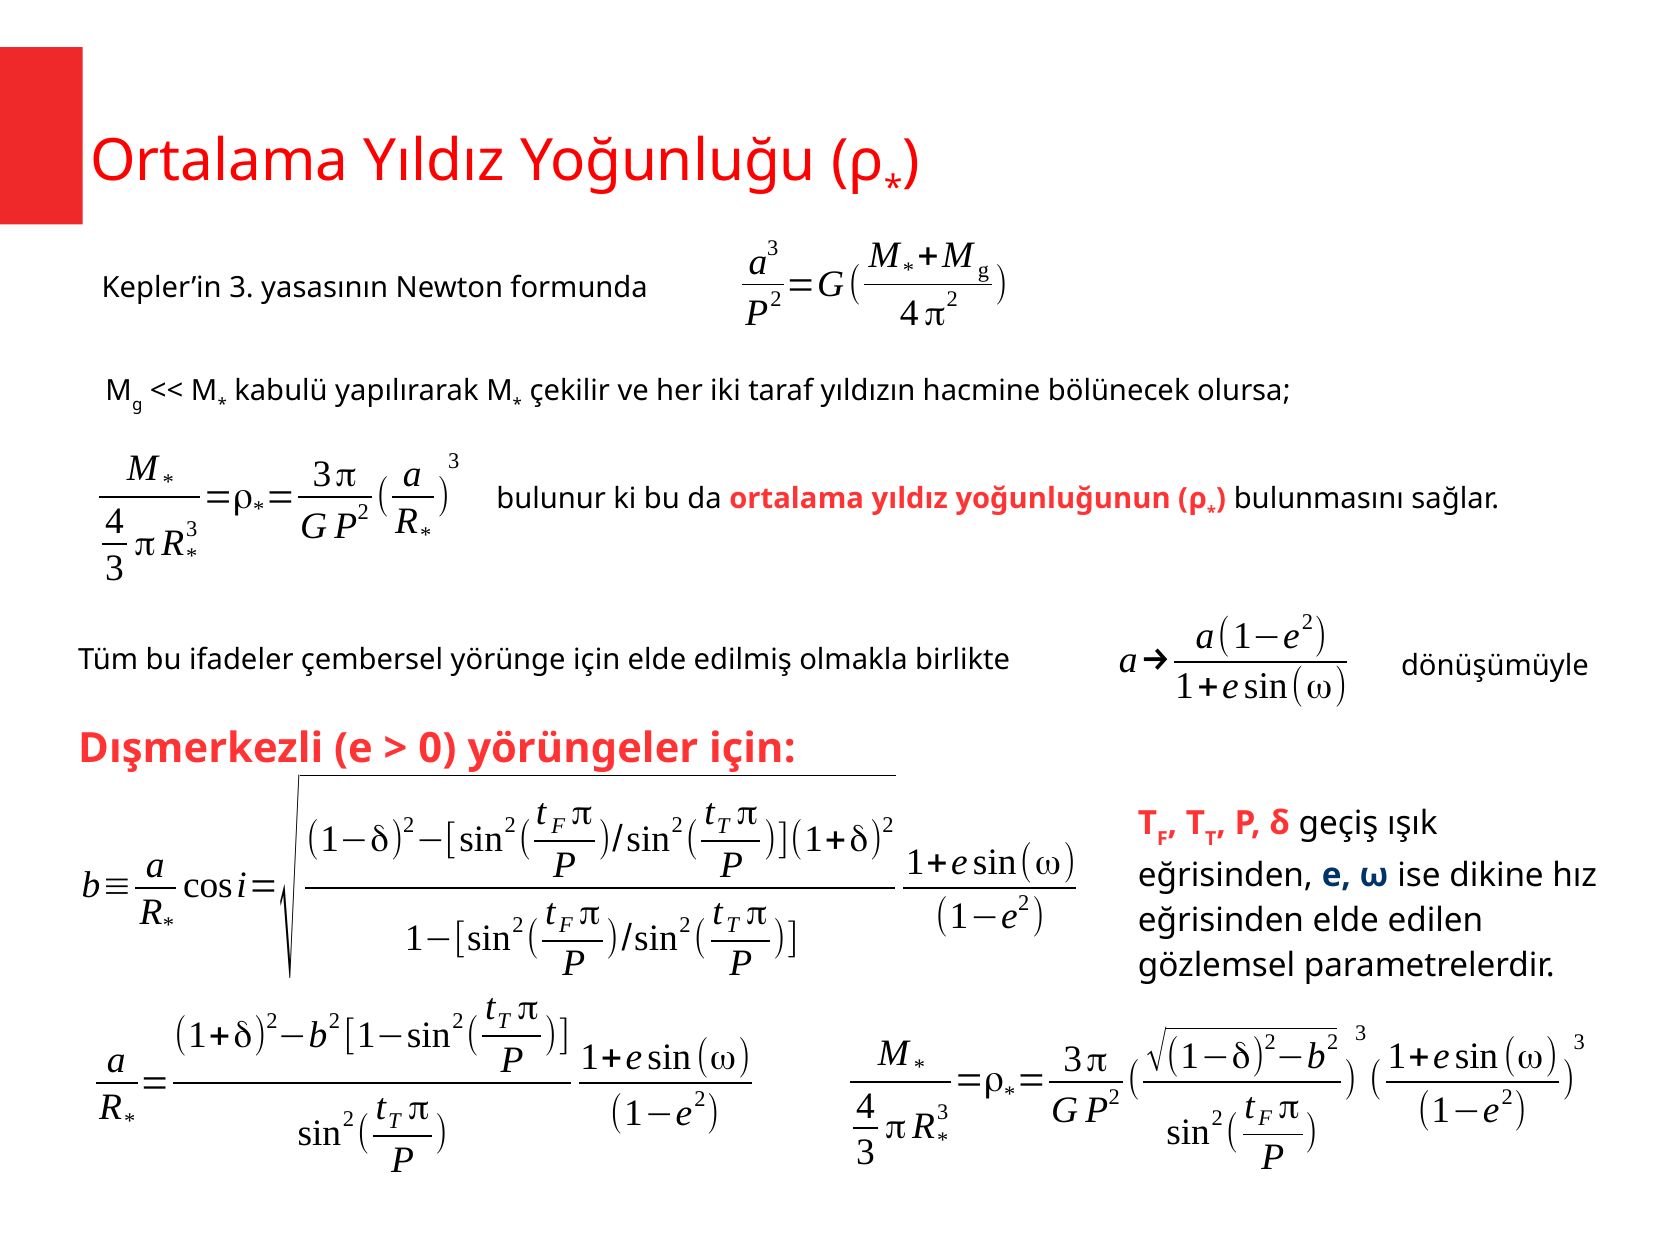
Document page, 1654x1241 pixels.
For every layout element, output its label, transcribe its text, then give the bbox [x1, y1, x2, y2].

text_box bulunur ki bu da ortalama yıldız yoğunluğunun (ρ*) bulunmasını sağlar. [481, 469, 1613, 564]
chart [1112, 609, 1356, 710]
chart [734, 235, 1014, 335]
chart [88, 986, 760, 1180]
text_box Tüm bu ifadeler çembersel yörünge için elde edilmiş olmakla birlikte Dışmerkezli (e > 0) yörüngeler için: [63, 630, 1108, 769]
text_box Kepler’in 3. yasasının Newton formunda [86, 258, 707, 346]
text_box TF, TT, P, δ geçiş ışık eğrisinden, e, ω ise dikine hız eğrisinden elde edilen gözlemsel parametrelerdir. [1123, 791, 1620, 981]
chart [91, 447, 467, 589]
chart [841, 1020, 1592, 1178]
title Ortalama Yıldız Yoğunluğu (ρ*) [90, 85, 1626, 243]
text_box dönüşümüyle [1386, 636, 1623, 690]
text_box Mg << M* kabulü yapılırarak M* çekilir ve her iki taraf yıldızın hacmine bölünecek olursa; [90, 361, 1471, 434]
chart [75, 773, 1085, 985]
